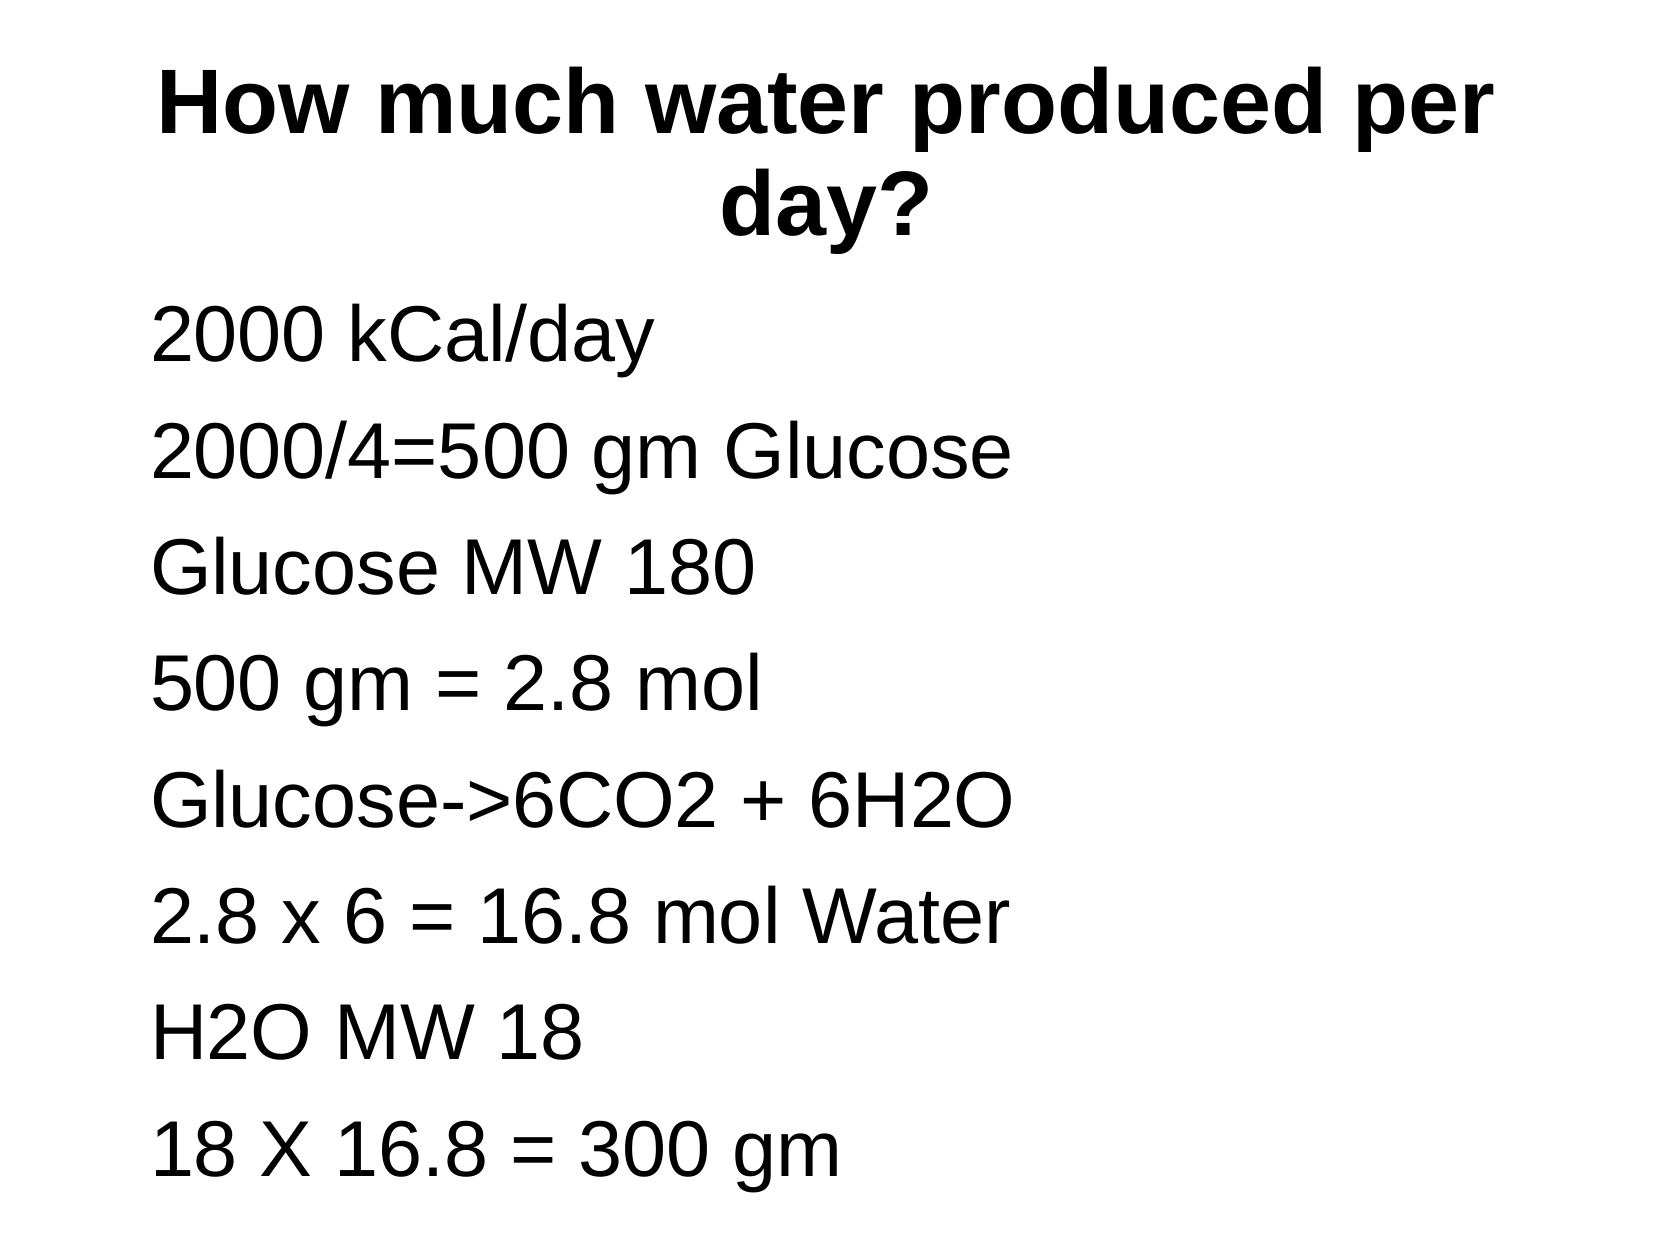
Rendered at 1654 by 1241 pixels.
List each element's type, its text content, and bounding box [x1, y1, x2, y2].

list 2000 kCal/day 2000/4=500 gm Glucose Glucose MW 180 500 gm = 2.8 mol Glucose->6CO2 + 6H2O 2.8 x 6 = 16.8 mol Water H2O MW 18 18 X 16.8 = 300 gm [82, 290, 1538, 1205]
title How much water produced per day? [82, 49, 1571, 257]
